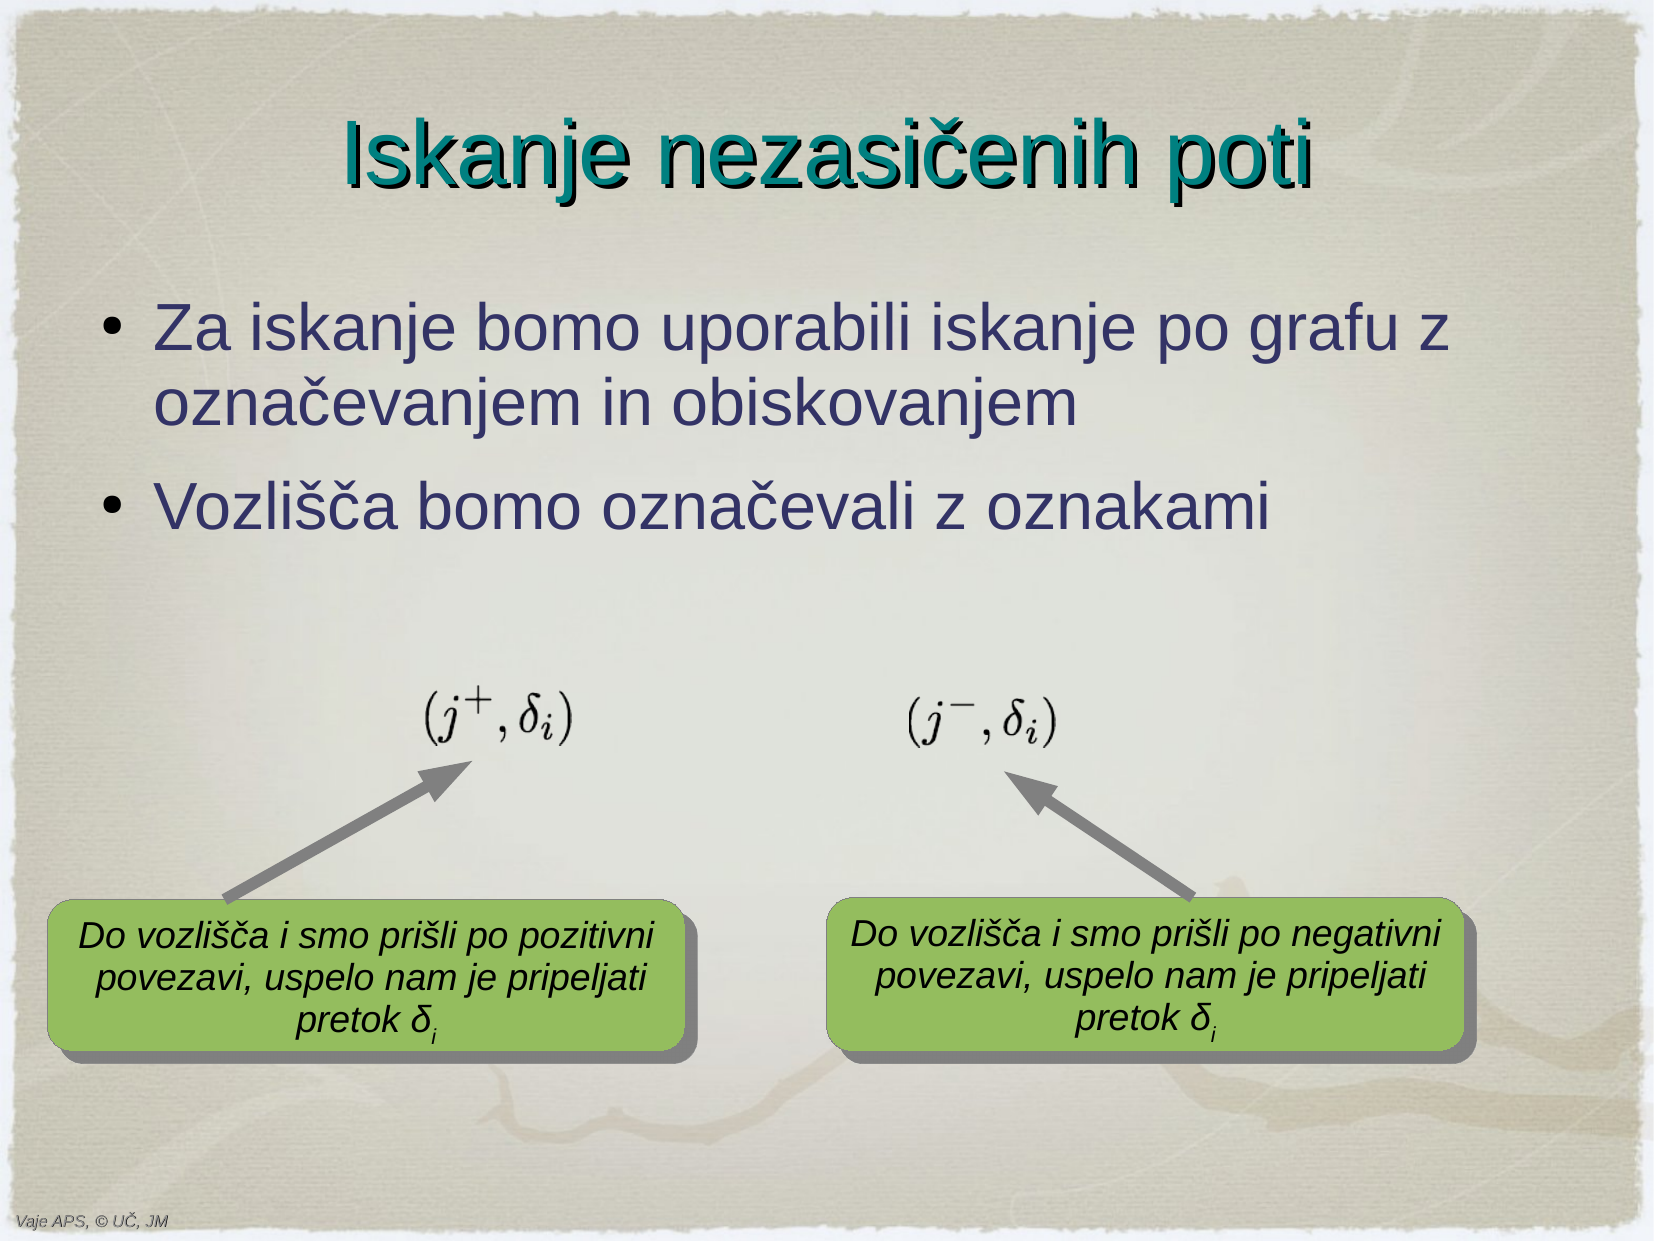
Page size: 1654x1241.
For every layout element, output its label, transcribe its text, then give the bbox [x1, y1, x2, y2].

title Iskanje nezasičenih poti [82, 49, 1571, 257]
picture [0, 0, 1654, 1241]
text_box Do vozlišča i smo prišli po pozitivni povezavi, uspelo nam je pripeljati pretok δi [47, 899, 686, 1052]
list Za iskanje bomo uporabili iskanje po grafu z označevanjem in obiskovanjem Vozlišča bomo označevali z oznakami [82, 290, 1571, 1109]
text_box Do vozlišča i smo prišli po negativni povezavi, uspelo nam je pripeljati pretok δi [826, 897, 1465, 1052]
